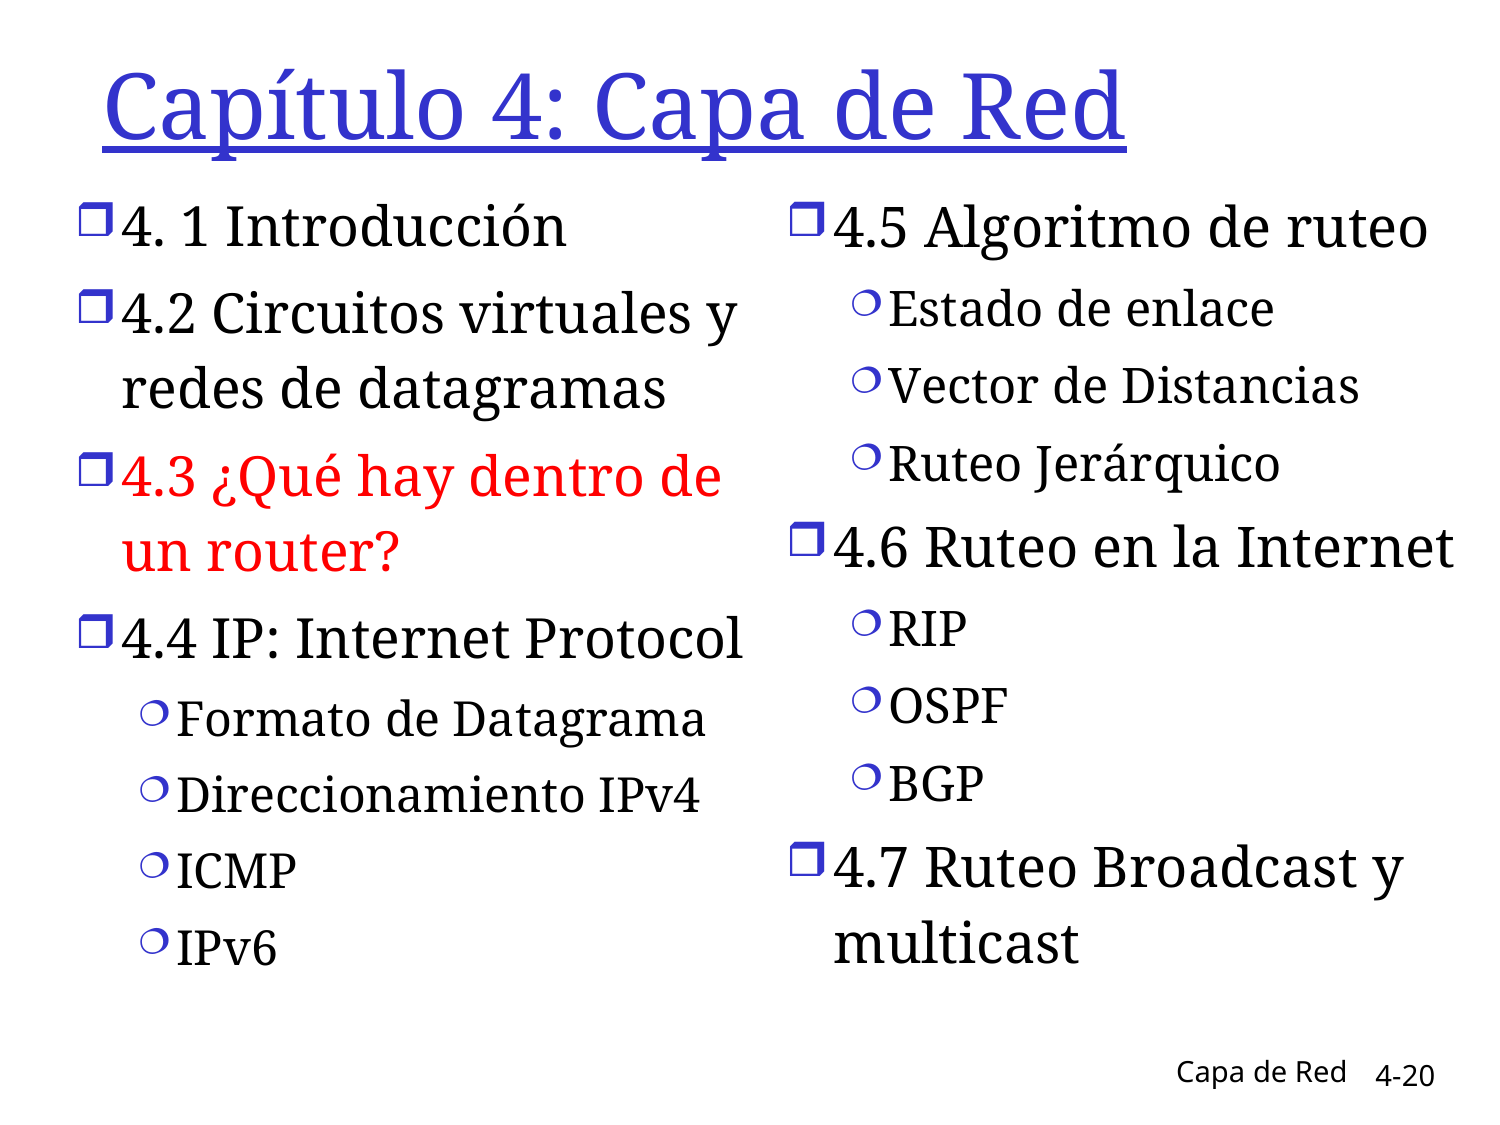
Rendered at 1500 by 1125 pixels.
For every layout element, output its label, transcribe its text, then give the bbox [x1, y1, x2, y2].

list 4. 1 Introducción 4.2 Circuitos virtuales y redes de datagramas 4.3 ¿Qué hay dentro de un router? 4.4 IP: Internet Protocol Formato de Datagrama Direccionamiento IPv4 ICMP IPv6 [75, 187, 753, 1051]
title Capítulo 4: Capa de Red [87, 15, 1426, 196]
list 4.5 Algoritmo de ruteo Estado de enlace Vector de Distancias Ruteo Jerárquico 4.6 Ruteo en la Internet RIP OSPF BGP 4.7 Ruteo Broadcast y multicast [786, 187, 1463, 1051]
